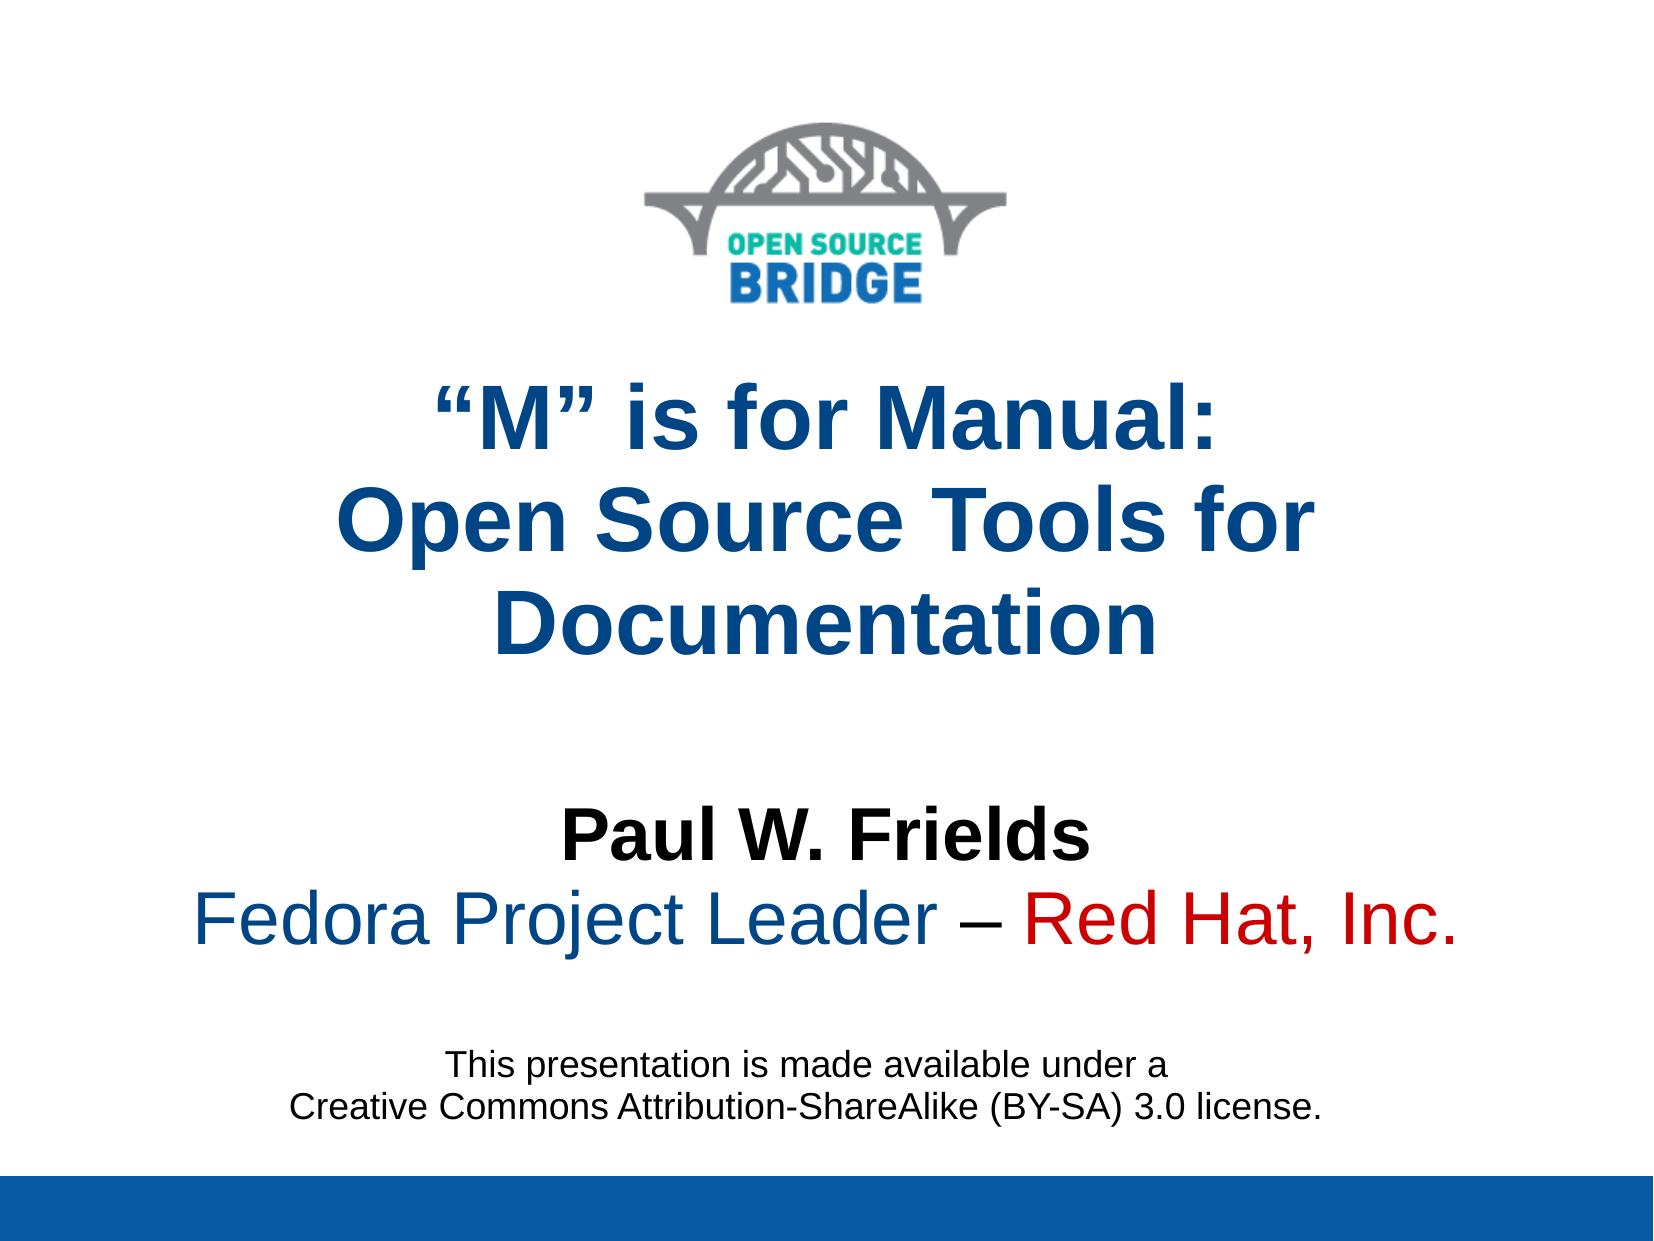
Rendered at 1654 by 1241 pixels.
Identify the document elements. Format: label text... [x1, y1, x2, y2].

text_box This presentation is made available under a Creative Commons Attribution-ShareAlike (BY-SA) 3.0 license. [262, 1036, 1351, 1135]
text_box Paul W. Frields Fedora Project Leader – Red Hat, Inc. [113, 785, 1539, 969]
picture [624, 112, 1029, 318]
title “M” is for Manual: Open Source Tools for Documentation [82, 366, 1571, 674]
picture [0, 1176, 1653, 1241]
